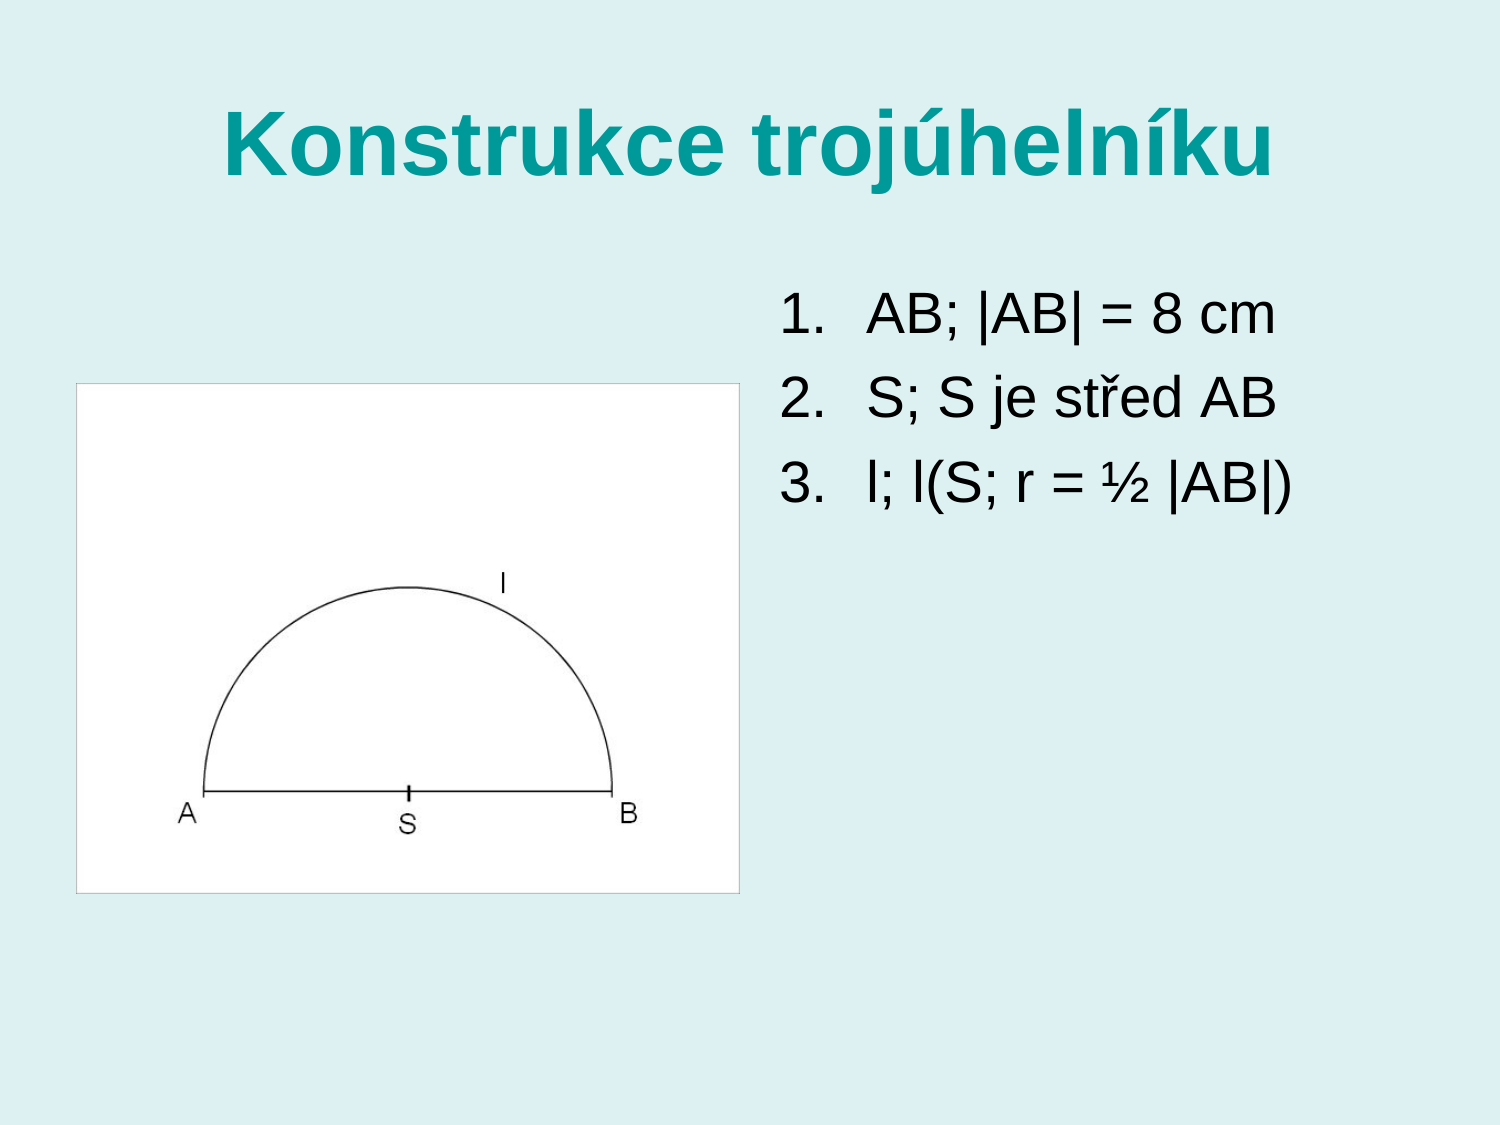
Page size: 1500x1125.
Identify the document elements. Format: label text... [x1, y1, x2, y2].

list AB; |AB| = 8 cm S; S je střed AB l; l(S; r = ½ |AB|) [764, 267, 1427, 1010]
title Konstrukce trojúhelníku [75, 45, 1426, 233]
picture [76, 383, 740, 894]
